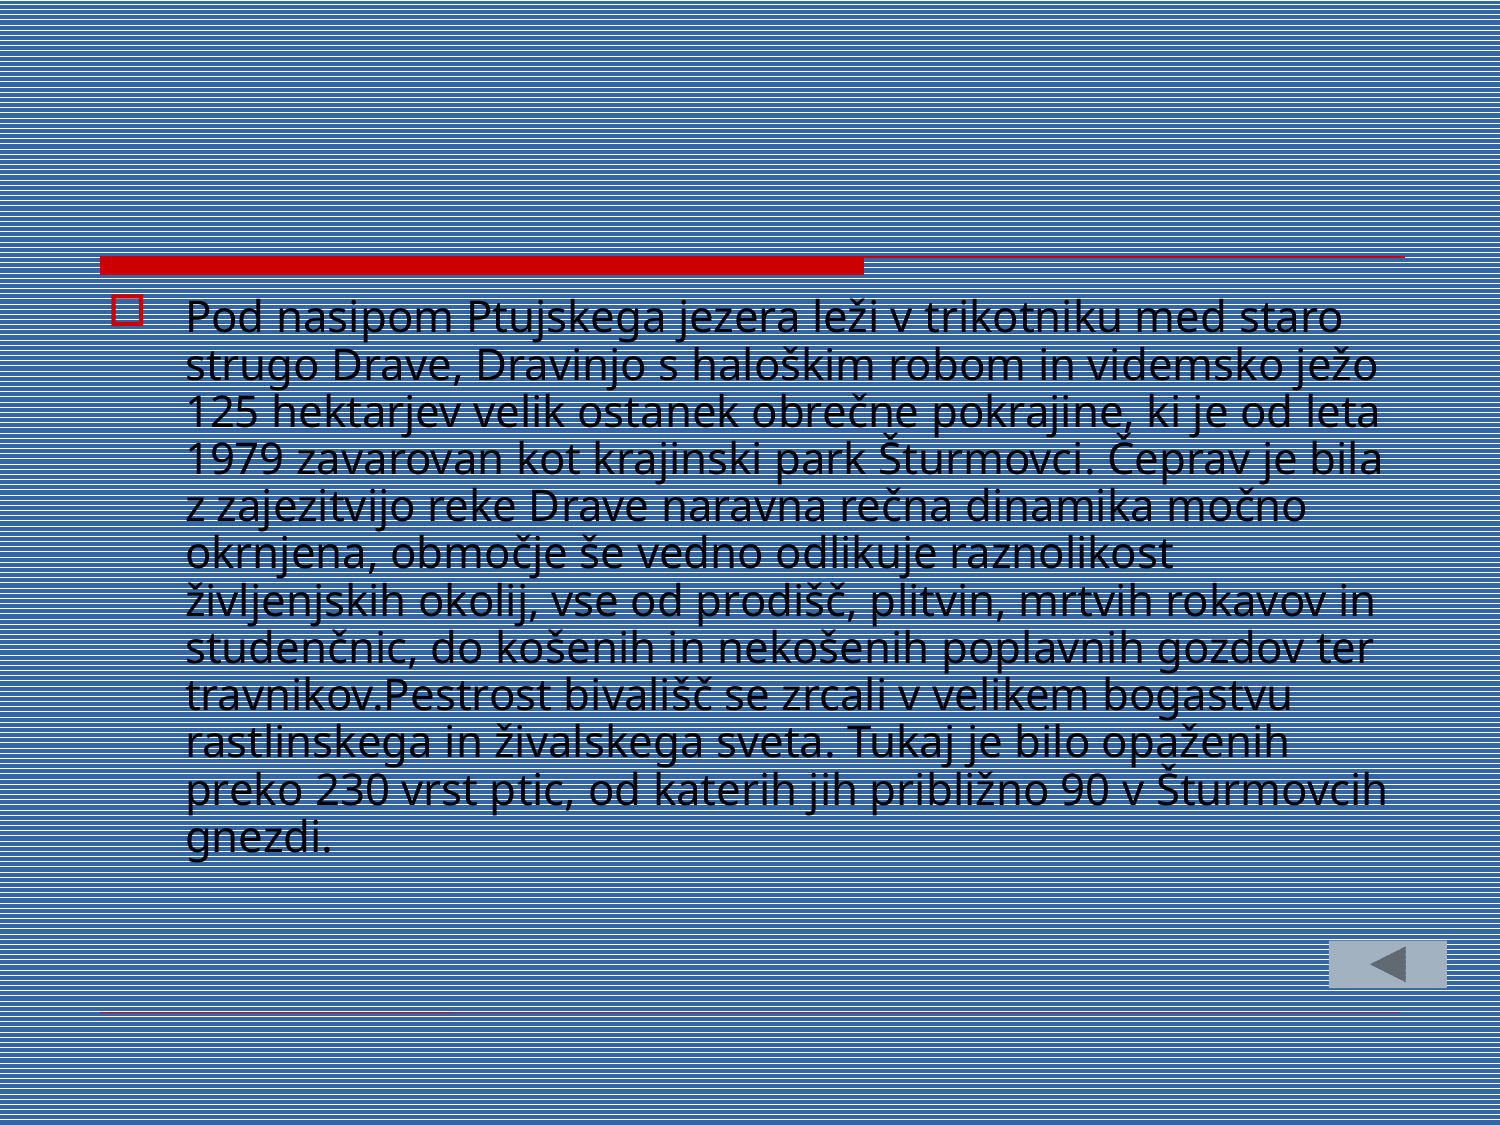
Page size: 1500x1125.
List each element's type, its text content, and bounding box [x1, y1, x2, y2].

list Pod nasipom Ptujskega jezera leži v trikotniku med staro strugo Drave, Dravinjo s haloškim robom in videmsko ježo 125 hektarjev velik ostanek obrečne pokrajine, ki je od leta 1979 zavarovan kot krajinski park Šturmovci. Čeprav je bila z zajezitvijo reke Drave naravna rečna dinamika močno okrnjena, območje še vedno odlikuje raznolikost življenjskih okolij, vse od prodišč, plitvin, mrtvih rokavov in studenčnic, do košenih in nekošenih poplavnih gozdov ter travnikov.Pestrost bivališč se zrcali v velikem bogastvu rastlinskega in živalskega sveta. Tukaj je bilo opaženih preko 230 vrst ptic, od katerih jih približno 90 v Šturmovcih gnezdi. [92, 287, 1406, 988]
text_box [1328, 940, 1447, 989]
